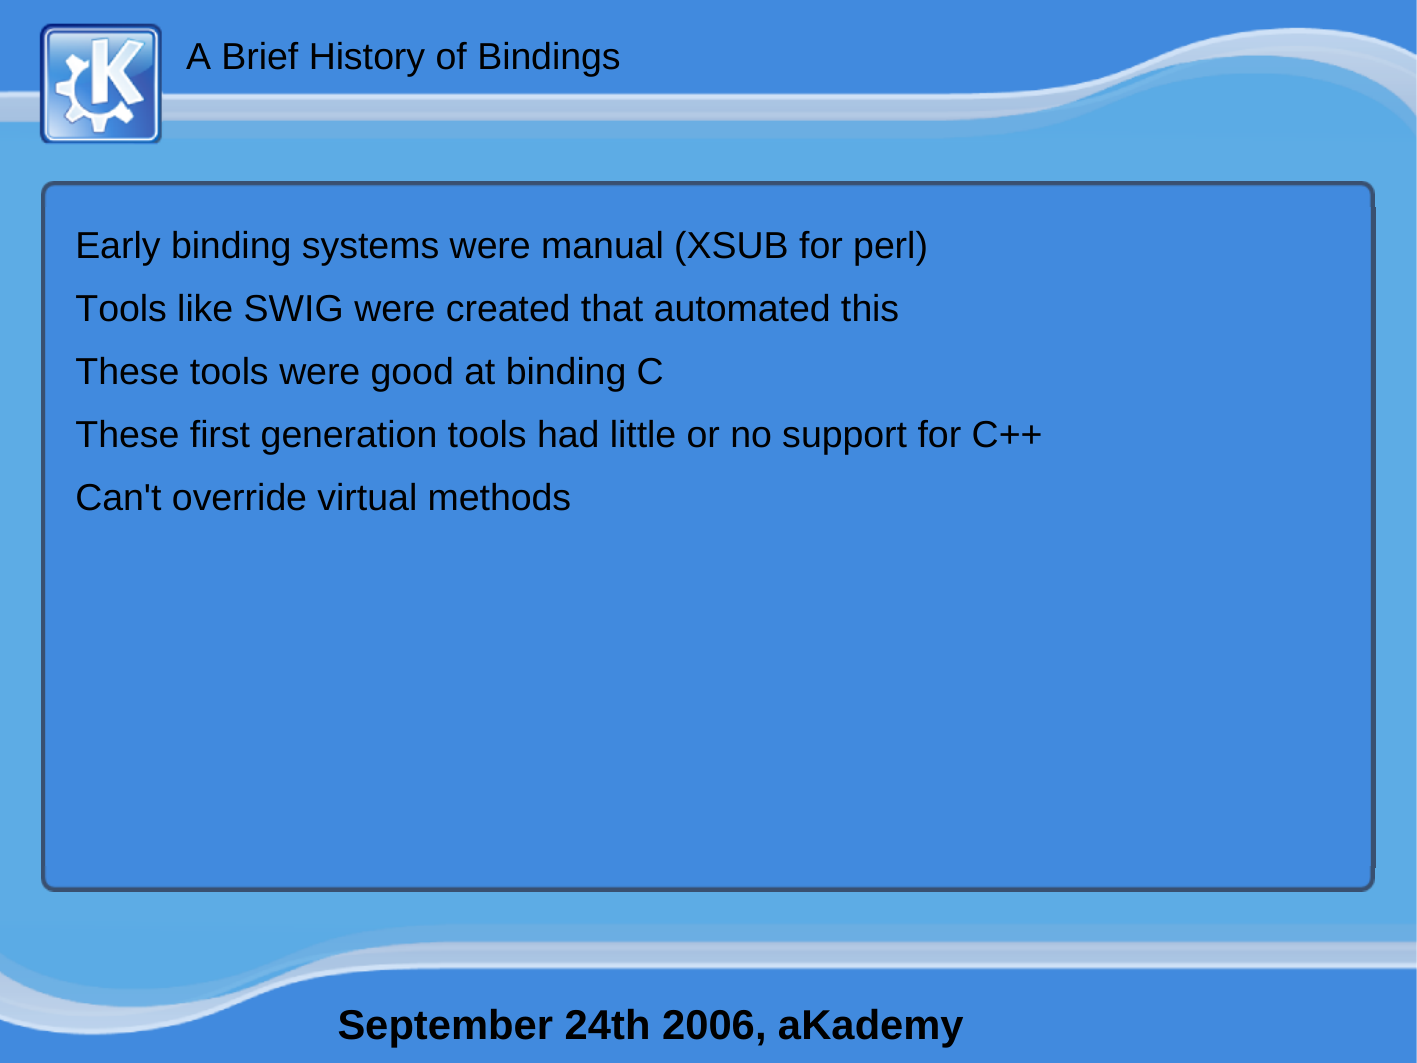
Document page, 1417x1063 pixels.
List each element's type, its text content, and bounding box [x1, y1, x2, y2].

text_box Early binding systems were manual (XSUB for perl) Tools like SWIG were created that automated this These tools were good at binding C These first generation tools had little or no support for C++ Can't override virtual methods [50, 196, 1351, 569]
text_box A Brief History of Bindings [171, 27, 1048, 127]
picture [0, 0, 1417, 1063]
